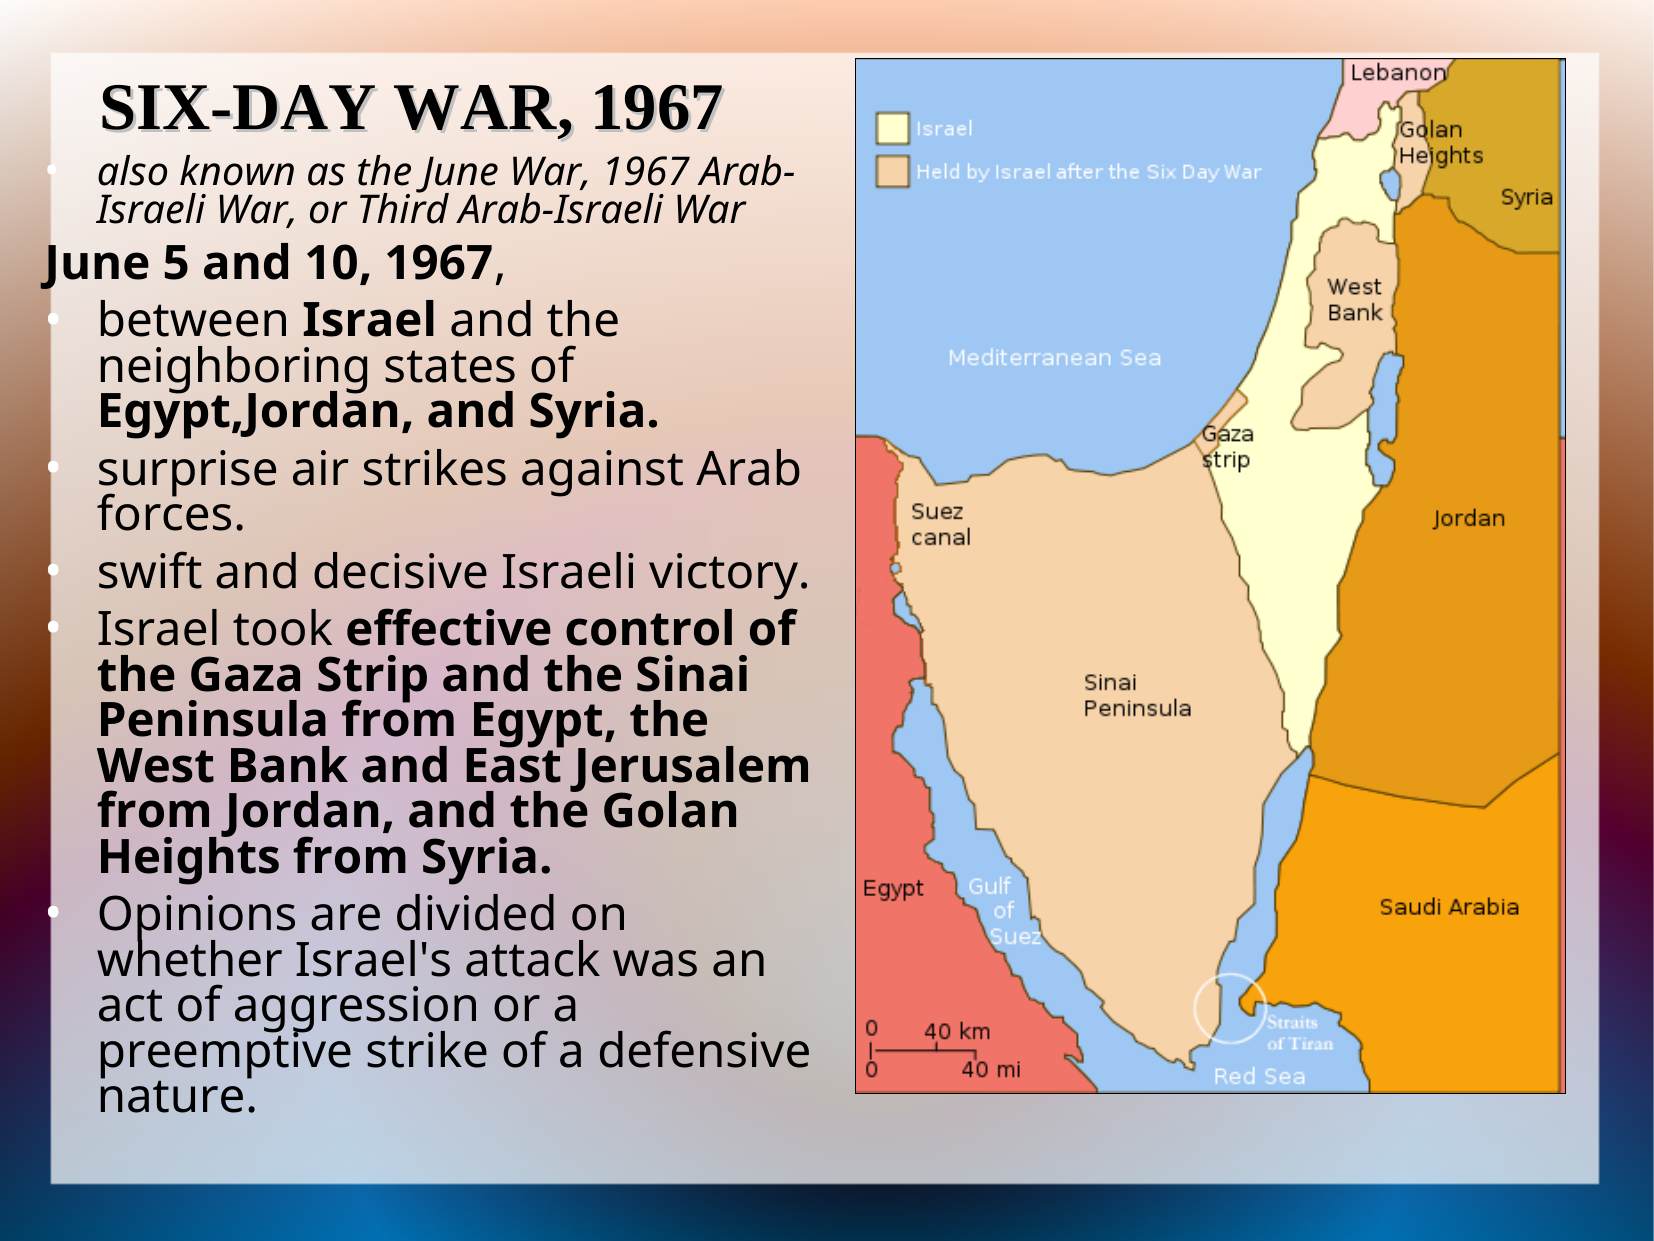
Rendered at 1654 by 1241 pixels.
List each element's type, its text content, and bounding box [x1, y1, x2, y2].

title SIX-DAY WAR, 1967 [0, 0, 1157, 207]
list also known as the June War, 1967 Arab-Israeli War, or Third Arab-Israeli War June 5 and 10, 1967, between Israel and the neighboring states of Egypt,Jordan, and Syria. surprise air strikes against Arab forces. swift and decisive Israeli victory. Israel took effective control of the Gaza Strip and the Sinai Peninsula from Egypt, the West Bank and East Jerusalem from Jordan, and the Golan Heights from Syria. Opinions are divided on whether Israel's attack was an act of aggression or a preemptive strike of a defensive nature. [29, 147, 837, 1133]
picture [856, 59, 1565, 1093]
picture [0, 0, 1654, 1241]
